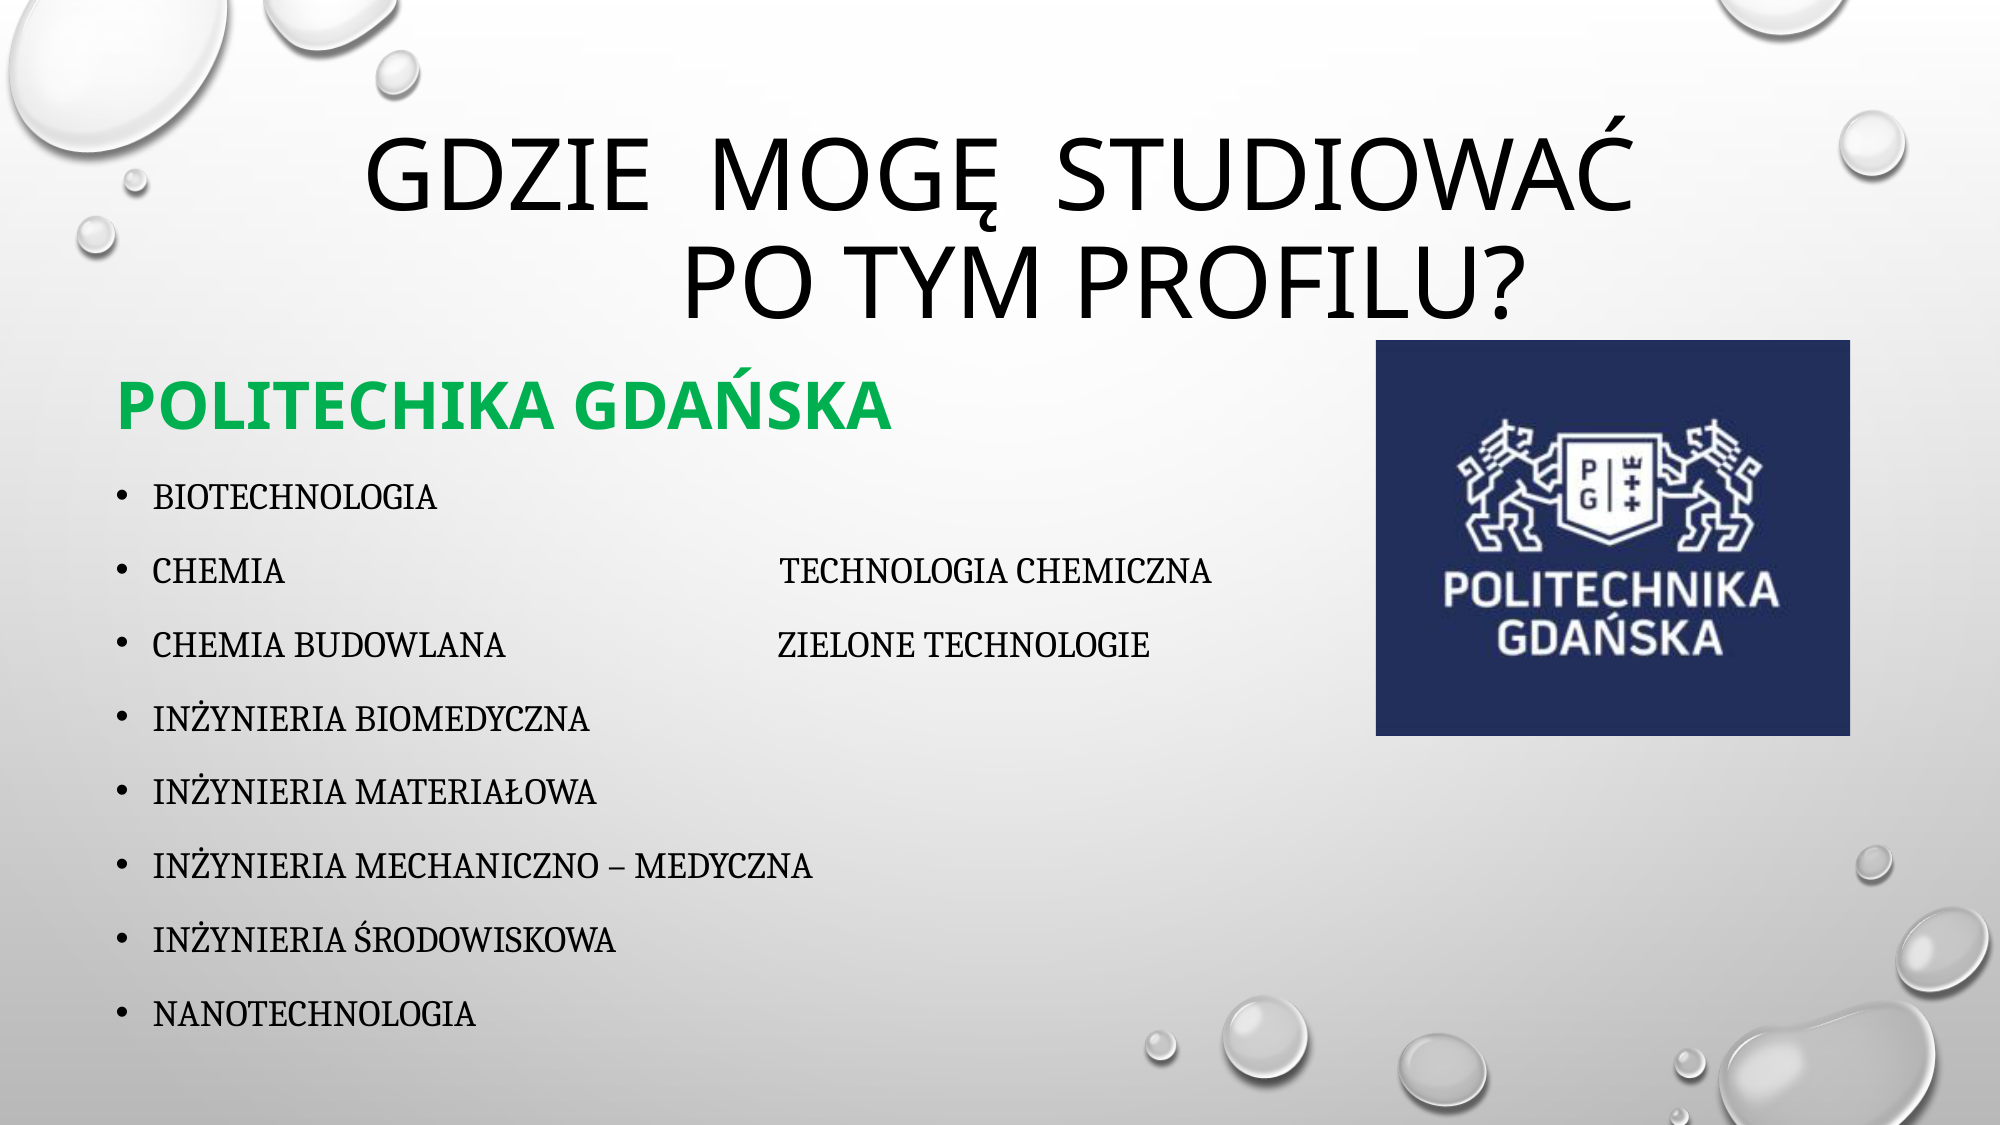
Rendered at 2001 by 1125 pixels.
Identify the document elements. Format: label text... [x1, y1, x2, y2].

title Gdzie mogę studiować po tym profilu? [149, 101, 1851, 340]
picture [1375, 340, 1851, 736]
list POLITECHIKA GDAŃSKA Biotechnologia Chemia Technologia chemiczna Chemia budowlana Zielone technologie Inżynieria biomedyczna Inżynieria materiałowa Inżynieria mechaniczno – medyczna Inżynieria środowiskowa Nanotechnologia [100, 340, 1851, 1045]
